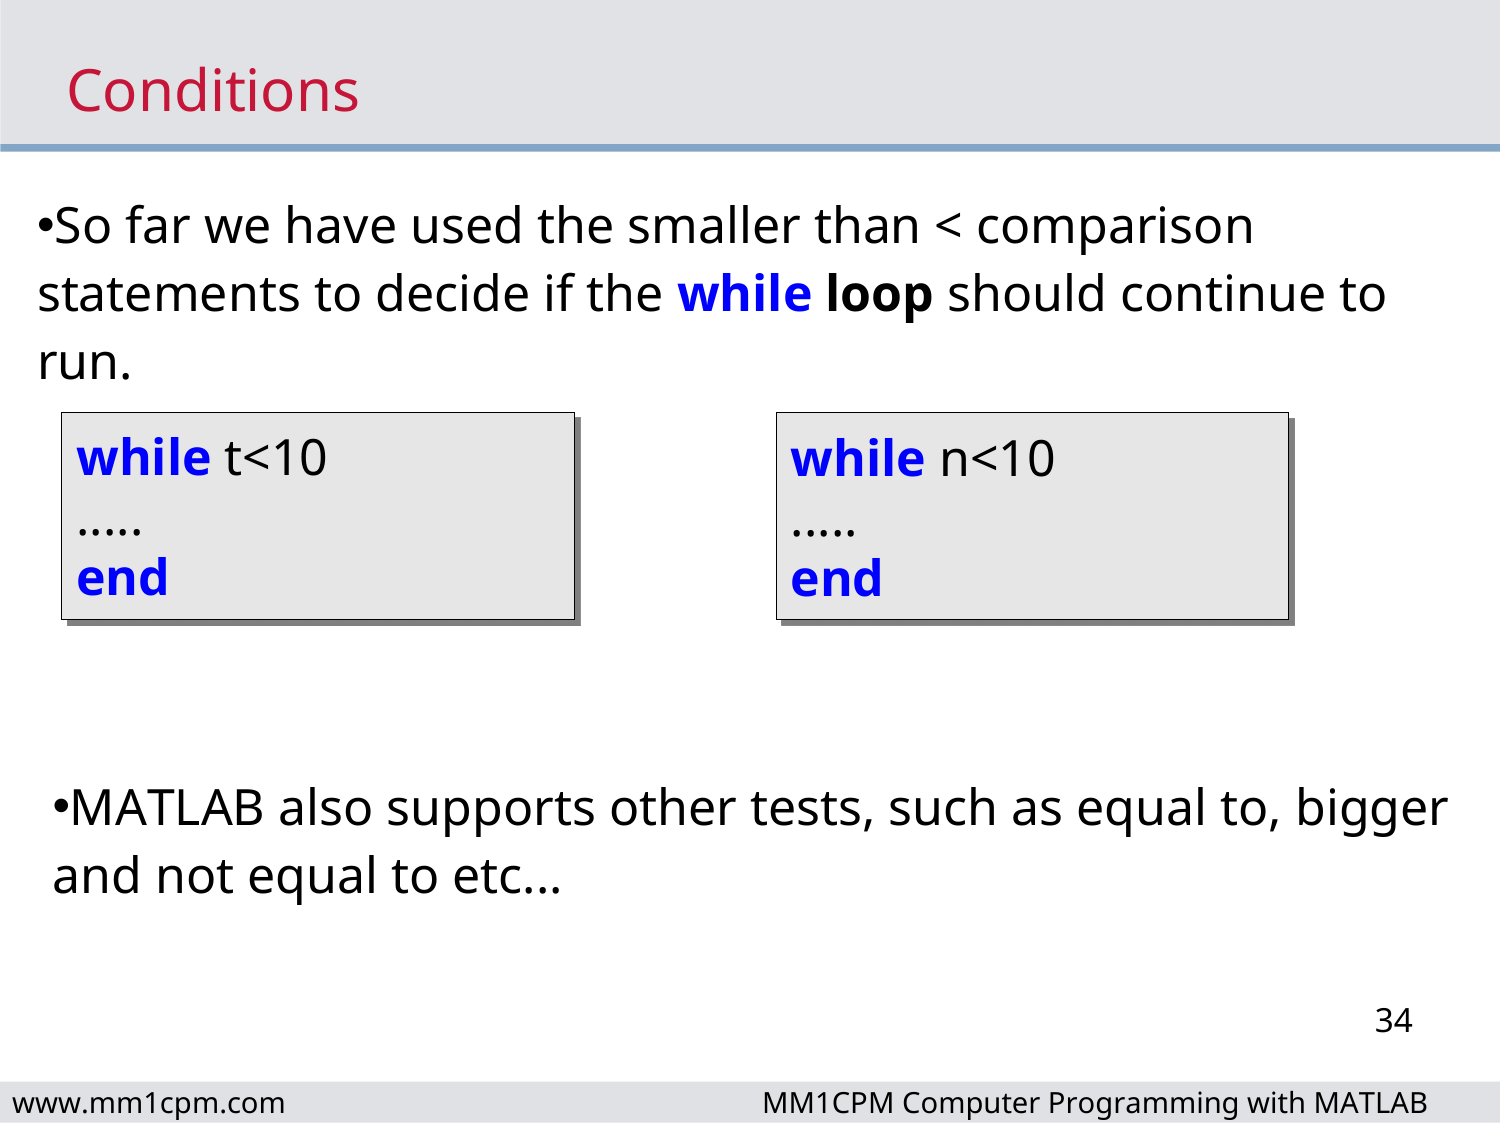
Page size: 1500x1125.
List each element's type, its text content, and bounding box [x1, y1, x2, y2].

text_box So far we have used the smaller than < comparison statements to decide if the while loop should continue to run. [37, 189, 1456, 365]
text_box while t<10 ..... end [61, 412, 575, 620]
title Conditions [51, 35, 1290, 143]
text_box <number> [1360, 992, 1500, 1063]
text_box MATLAB also supports other tests, such as equal to, bigger and not equal to etc... [52, 771, 1471, 889]
text_box while n<10 ..... end [776, 412, 1289, 620]
